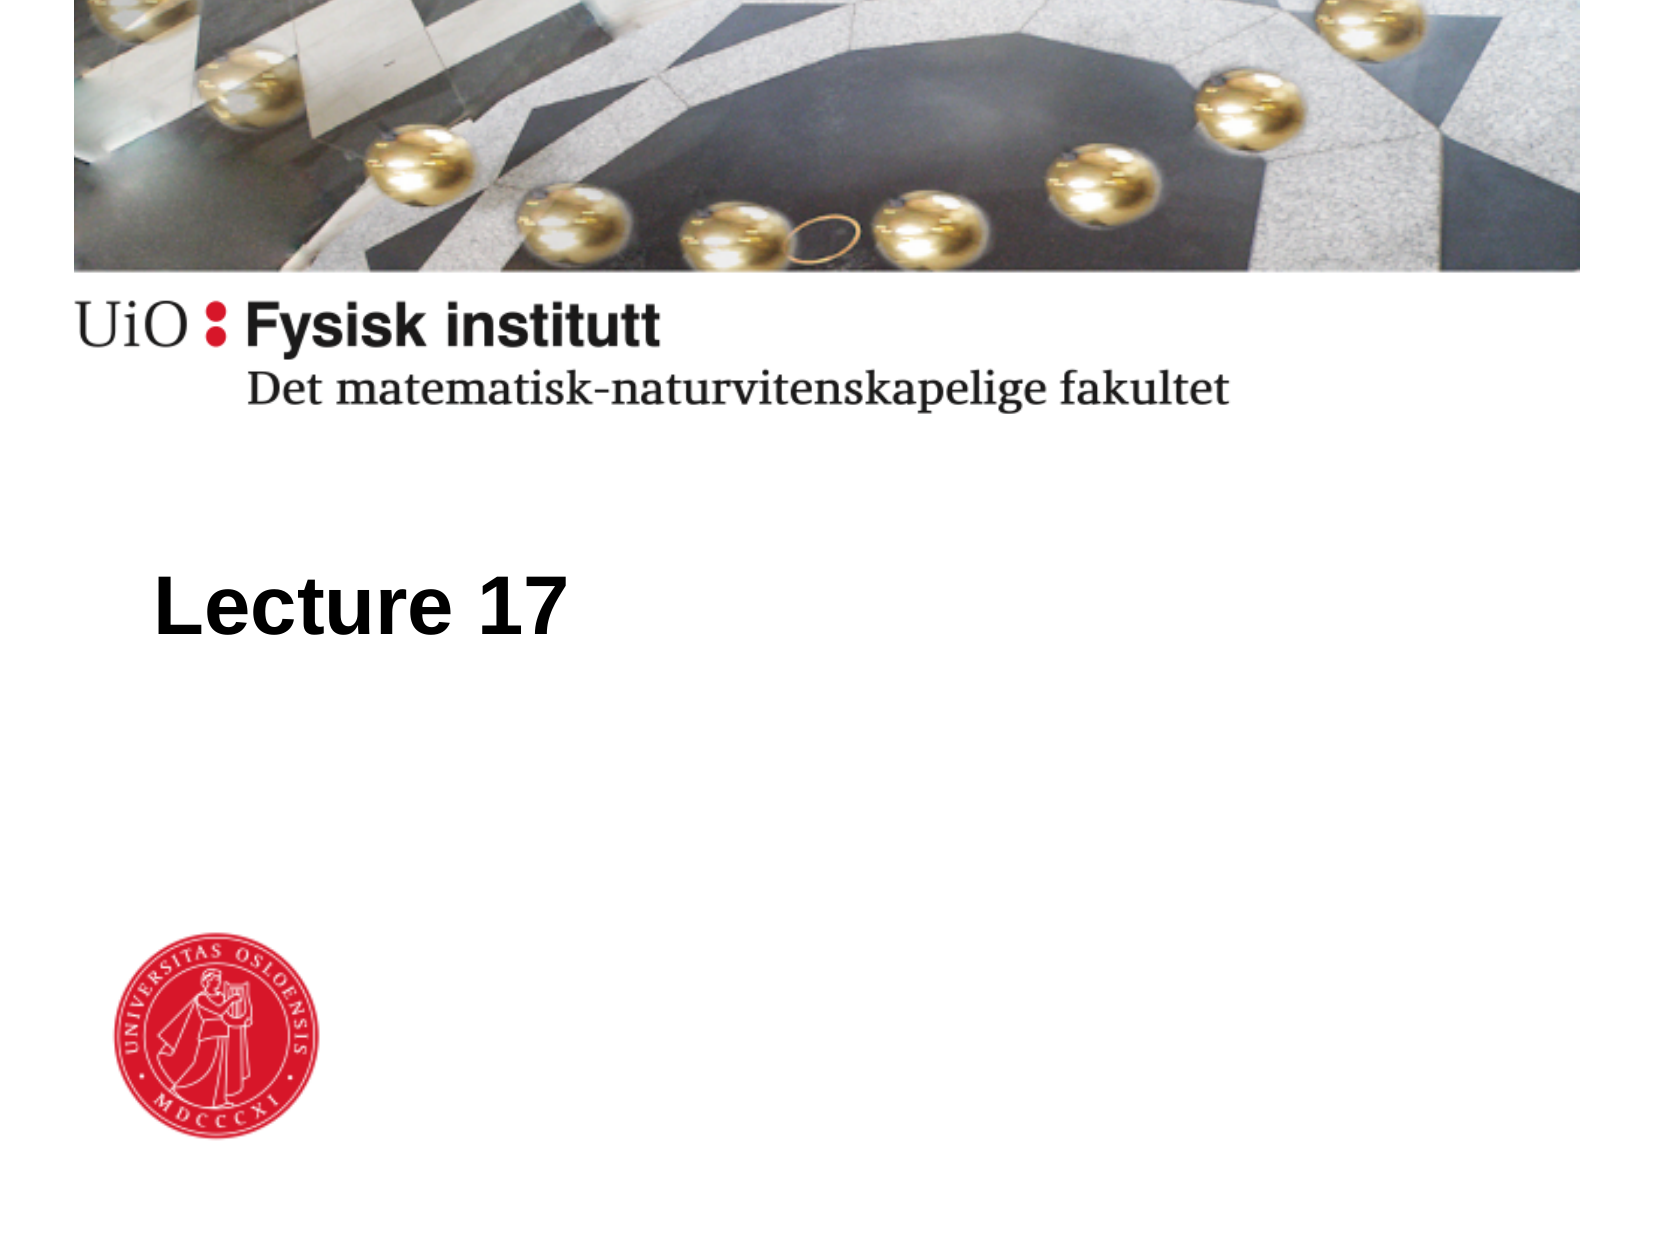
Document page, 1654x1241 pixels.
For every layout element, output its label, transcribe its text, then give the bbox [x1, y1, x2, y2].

picture [72, 292, 1238, 420]
subtitle Lecture 17 [153, 512, 1418, 699]
picture [109, 927, 326, 1147]
picture [74, 0, 1580, 280]
